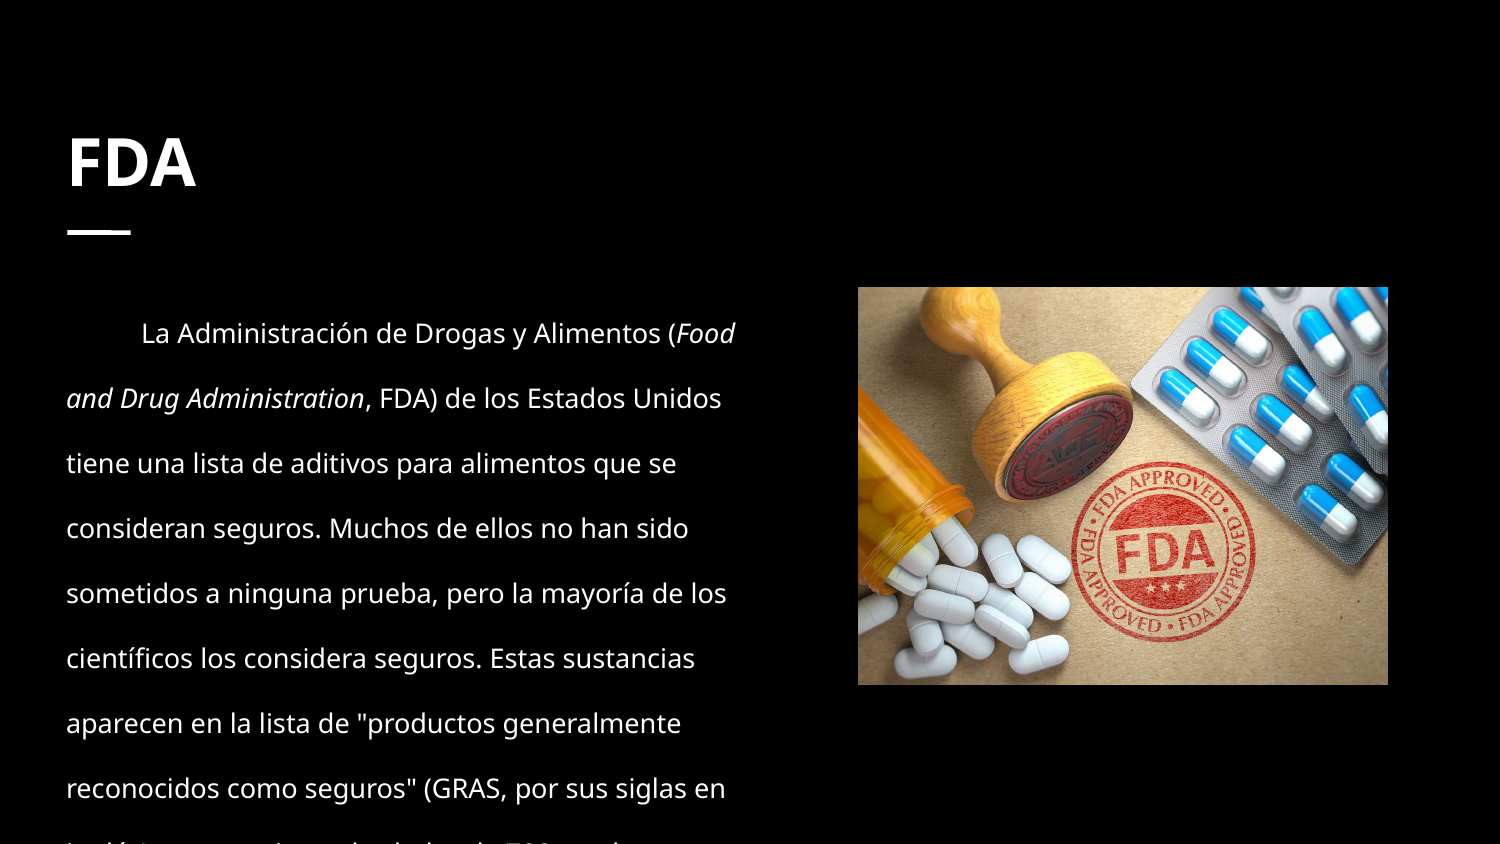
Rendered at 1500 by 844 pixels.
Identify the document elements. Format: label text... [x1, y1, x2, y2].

picture [858, 287, 1388, 685]
list La Administración de Drogas y Alimentos (Food and Drug Administration, FDA) de los Estados Unidos tiene una lista de aditivos para alimentos que se consideran seguros. Muchos de ellos no han sido sometidos a ninguna prueba, pero la mayoría de los científicos los considera seguros. Estas sustancias aparecen en la lista de "productos generalmente reconocidos como seguros" (GRAS, por sus siglas en inglés), que contiene alrededor de 700 productos. [51, 269, 775, 750]
title FDA [51, 91, 512, 216]
